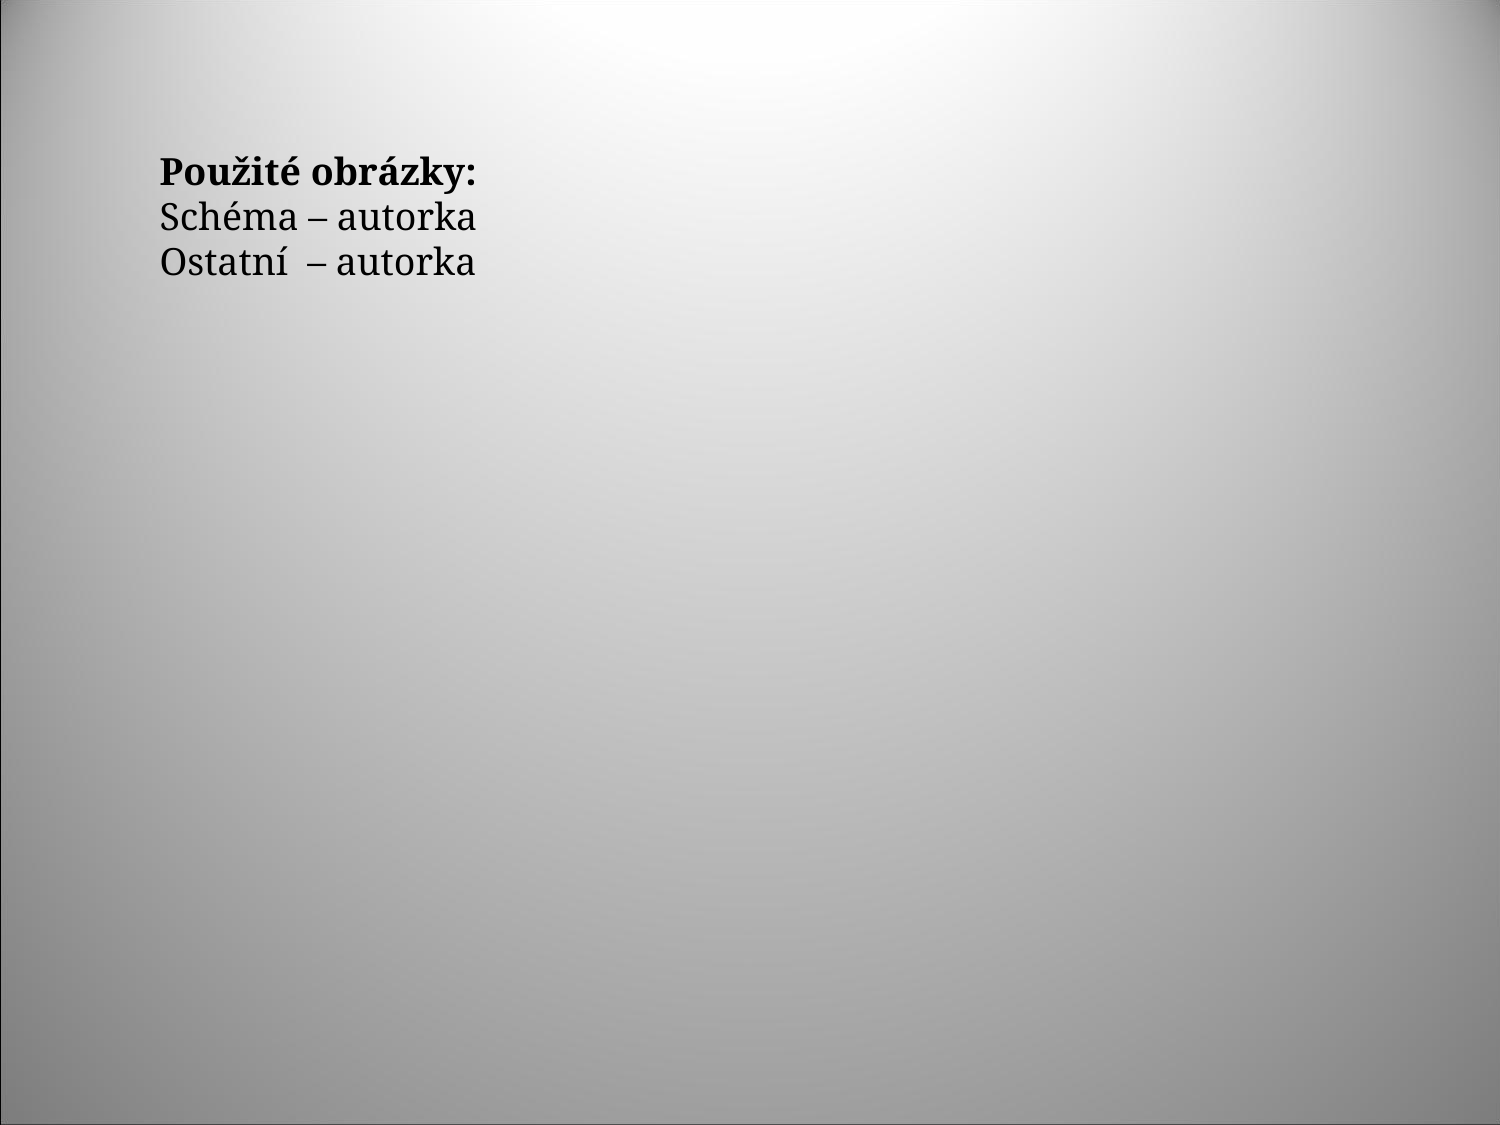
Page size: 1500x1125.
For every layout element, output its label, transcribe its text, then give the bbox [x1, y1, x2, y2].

text_box Použité obrázky: Schéma – autorka Ostatní – autorka [144, 140, 493, 697]
picture [0, 0, 1500, 1125]
